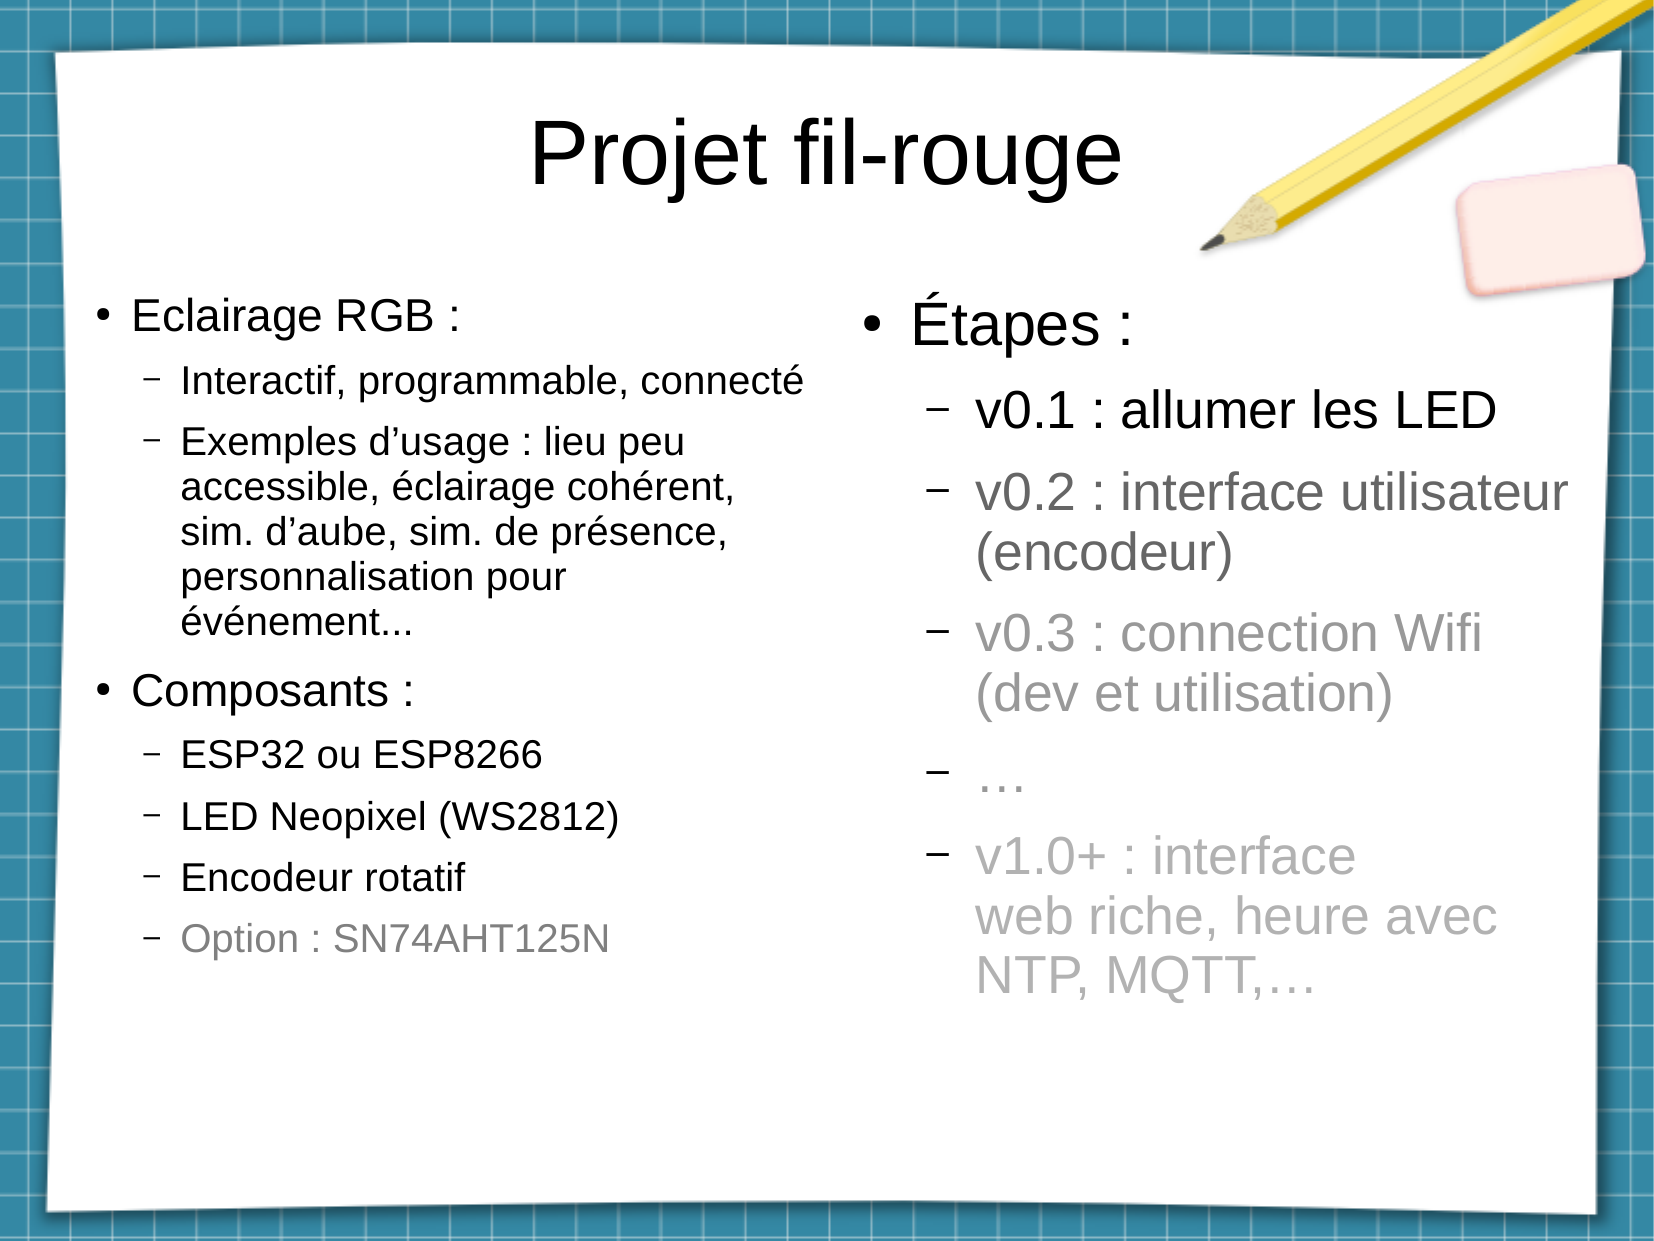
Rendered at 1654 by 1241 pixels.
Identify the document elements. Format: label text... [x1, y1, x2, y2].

picture [0, 0, 1654, 1241]
list Étapes : v0.1 : allumer les LED v0.2 : interface utilisateur (encodeur) v0.3 : connection Wifi (dev et utilisation) … v1.0+ : interface web riche, heure avec NTP, MQTT,… [845, 290, 1572, 1010]
title Projet fil-rouge [82, 49, 1571, 257]
list Eclairage RGB : Interactif, programmable, connecté Exemples d’usage : lieu peu accessible, éclairage cohérent, sim. d’aube, sim. de présence, personnalisation pour événement... Composants : ESP32 ou ESP8266 LED Neopixel (WS2812) Encodeur rotatif Option : SN74AHT125N [82, 290, 809, 1010]
